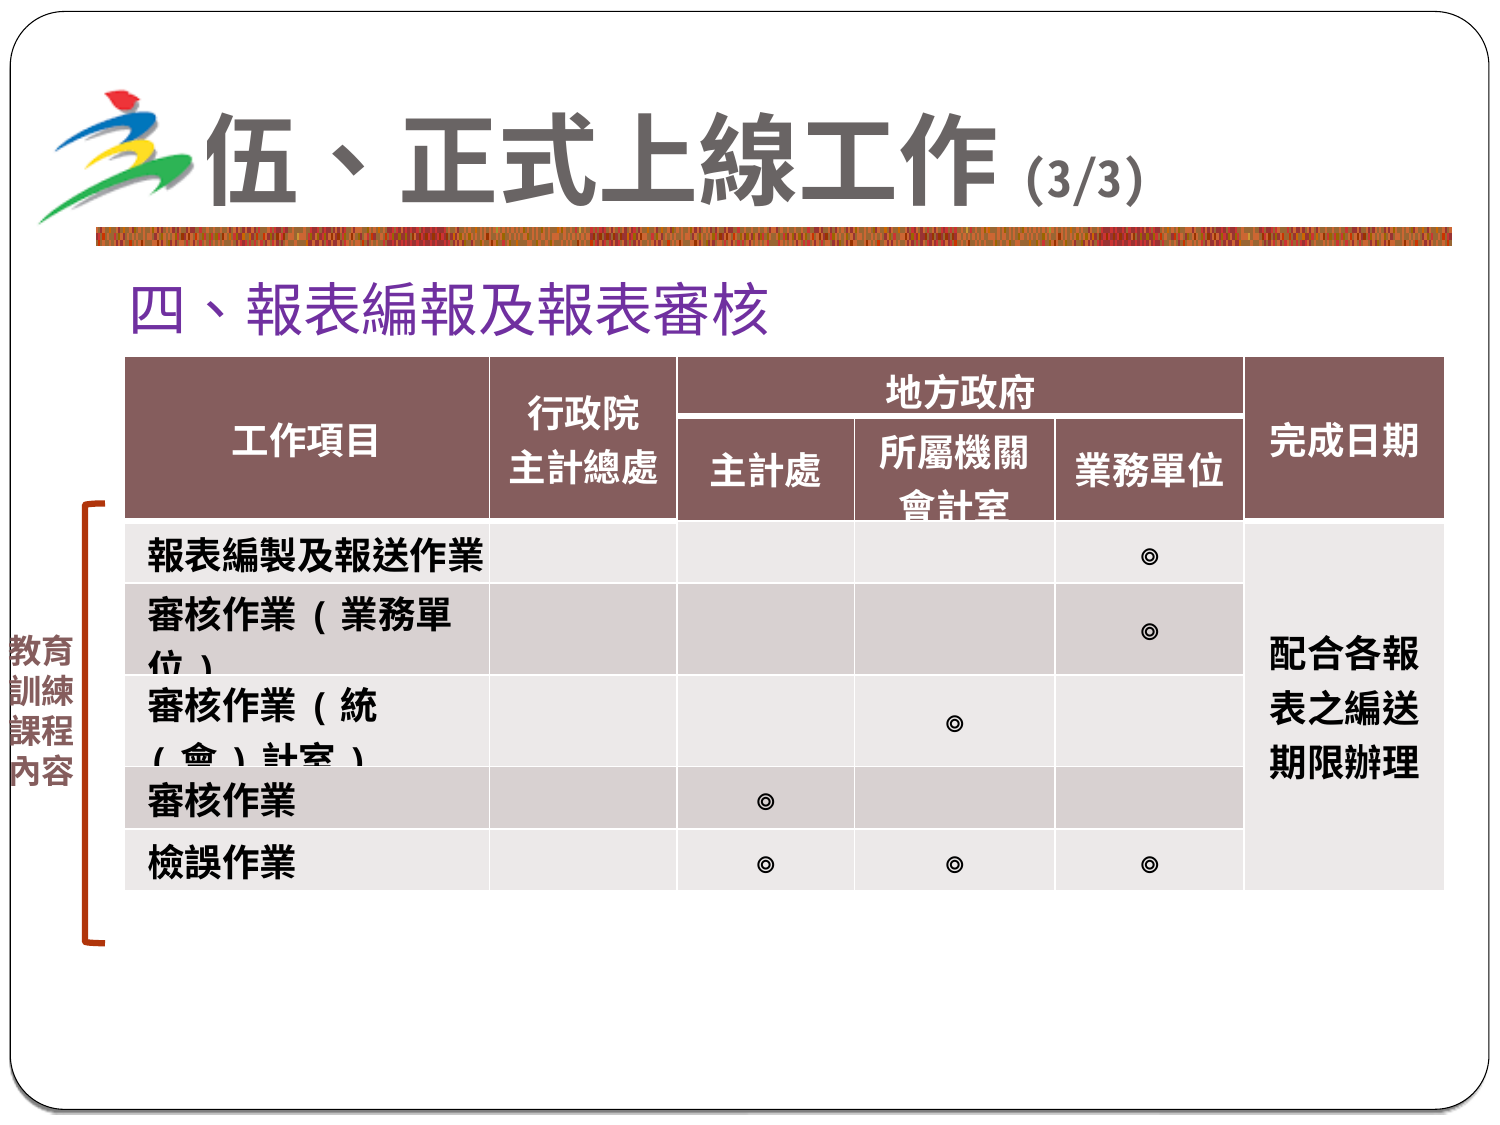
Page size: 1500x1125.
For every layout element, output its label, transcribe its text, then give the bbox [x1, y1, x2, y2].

table_cell ◎ [678, 767, 854, 828]
table_cell [490, 830, 676, 890]
table_header 行政院 主計總處 [490, 357, 676, 518]
table_cell [855, 767, 1054, 828]
table_cell [1056, 676, 1243, 766]
table_cell 報表編製及報送作業 [125, 524, 489, 582]
table_cell [490, 767, 676, 828]
title 伍、正式上線工作(3/3) [183, 45, 1459, 233]
table_cell [490, 524, 676, 582]
table_cell [1056, 767, 1243, 828]
text_box 教育訓練課程內容 [0, 623, 109, 798]
table_cell 所屬機關 會計室 [855, 419, 1054, 520]
table_header 工作項目 [125, 357, 489, 518]
table_cell 業務單位 [1056, 419, 1243, 520]
table_cell [490, 676, 676, 766]
table_header 完成日期 [1245, 357, 1444, 518]
picture [21, 66, 1452, 266]
table_cell 檢誤作業 [125, 830, 489, 890]
table_cell ◎ [678, 830, 854, 890]
table_cell 審核作業(統(會)計室) [125, 676, 489, 766]
table_cell ◎ [855, 830, 1054, 890]
table_cell [678, 522, 854, 582]
table_cell ◎ [1056, 830, 1243, 890]
table_cell [678, 584, 854, 674]
table_cell ◎ [855, 676, 1054, 766]
table_header 地方政府 [678, 357, 1243, 413]
table_cell [855, 522, 1054, 582]
table_cell [855, 584, 1054, 674]
table_cell 主計處 [678, 419, 854, 520]
table_cell 配合各報表之編送期限辦理 [1245, 524, 1444, 890]
table_cell ◎ [1056, 584, 1243, 674]
text_box 四、報表編報及報表審核 [113, 265, 1069, 351]
table_cell [490, 584, 676, 674]
table_cell 審核作業(業務單位) [125, 584, 489, 674]
table_cell ◎ [1056, 522, 1243, 582]
table_cell [678, 676, 854, 766]
table_cell 審核作業 [125, 767, 489, 828]
